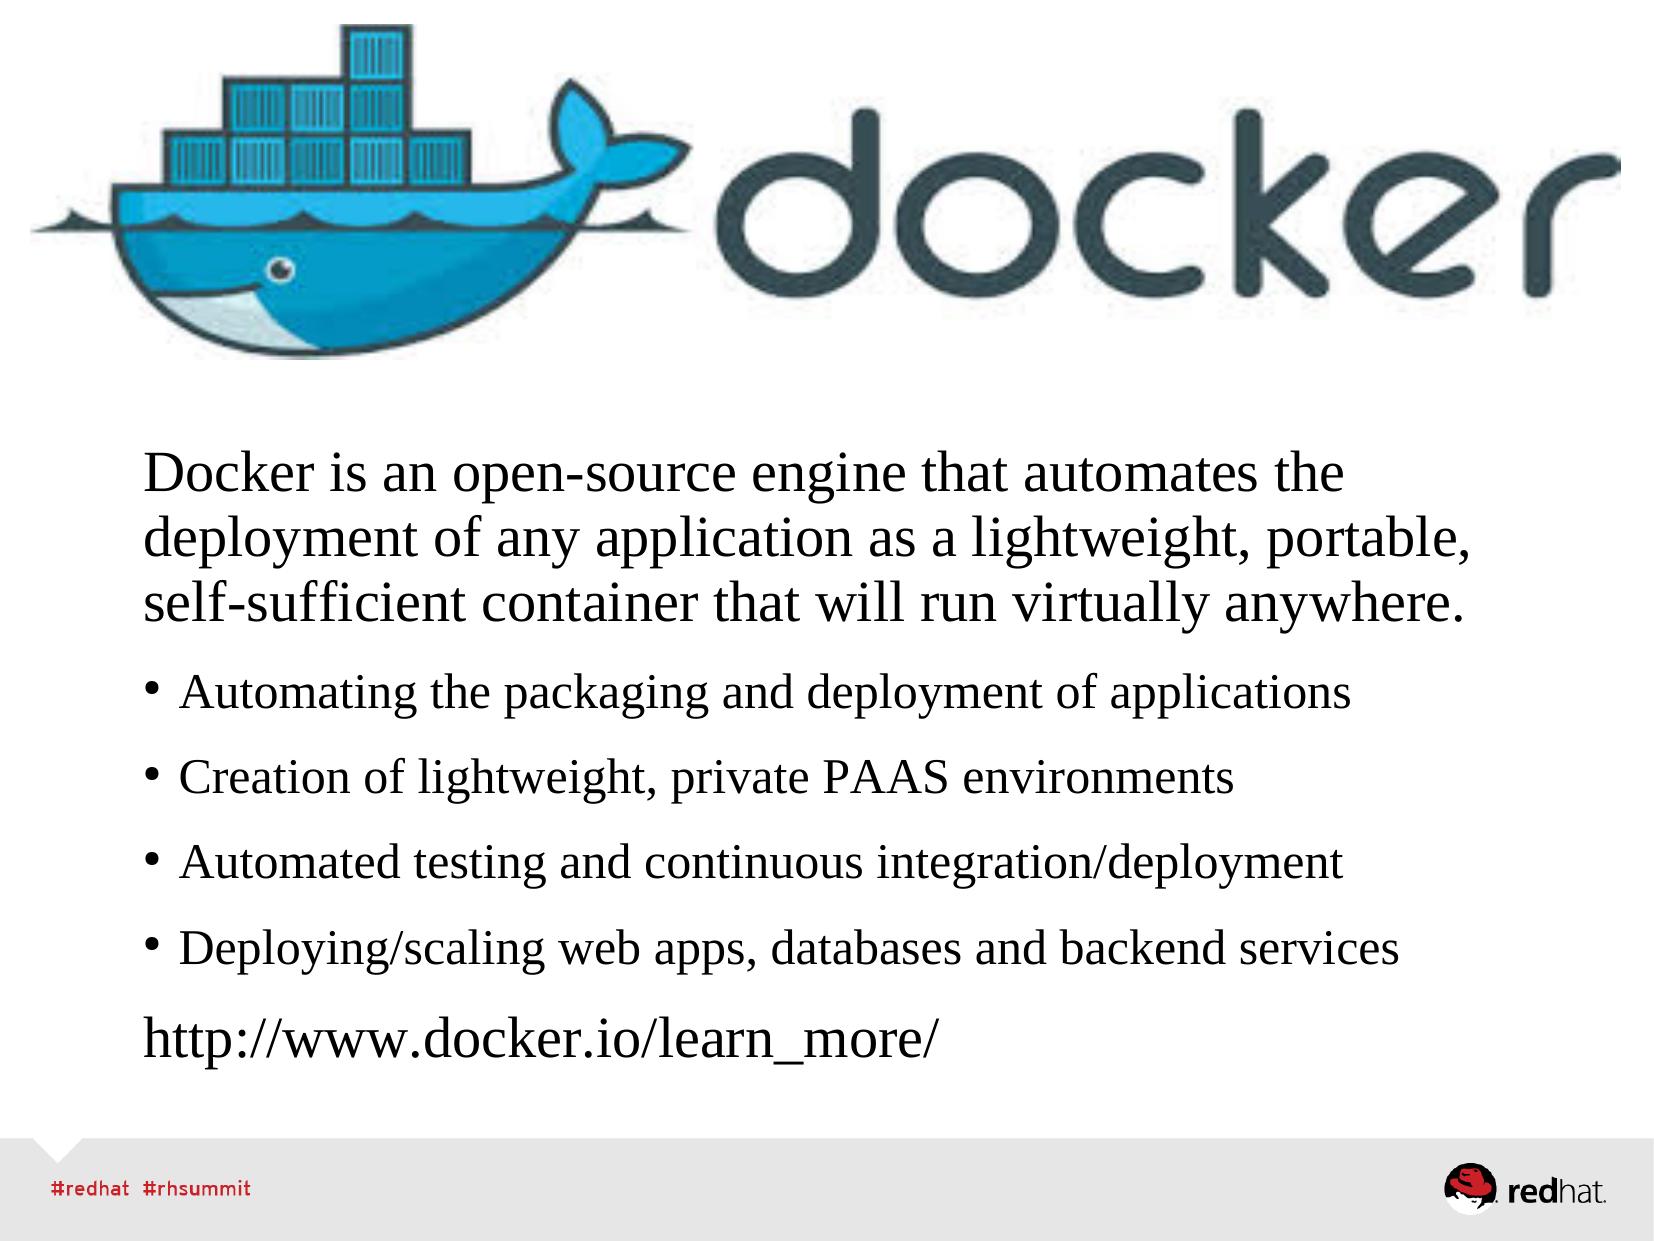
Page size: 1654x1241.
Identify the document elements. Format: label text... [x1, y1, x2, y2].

picture [0, 0, 1654, 1241]
list Docker is an open-source engine that automates the deployment of any application as a lightweight, portable, self-sufficient container that will run virtually anywhere. Automating the packaging and deployment of applications Creation of lightweight, private PAAS environments Automated testing and continuous integration/deployment Deploying/scaling web apps, databases and backend services http://www.docker.io/learn_more/ [86, 435, 1575, 1182]
